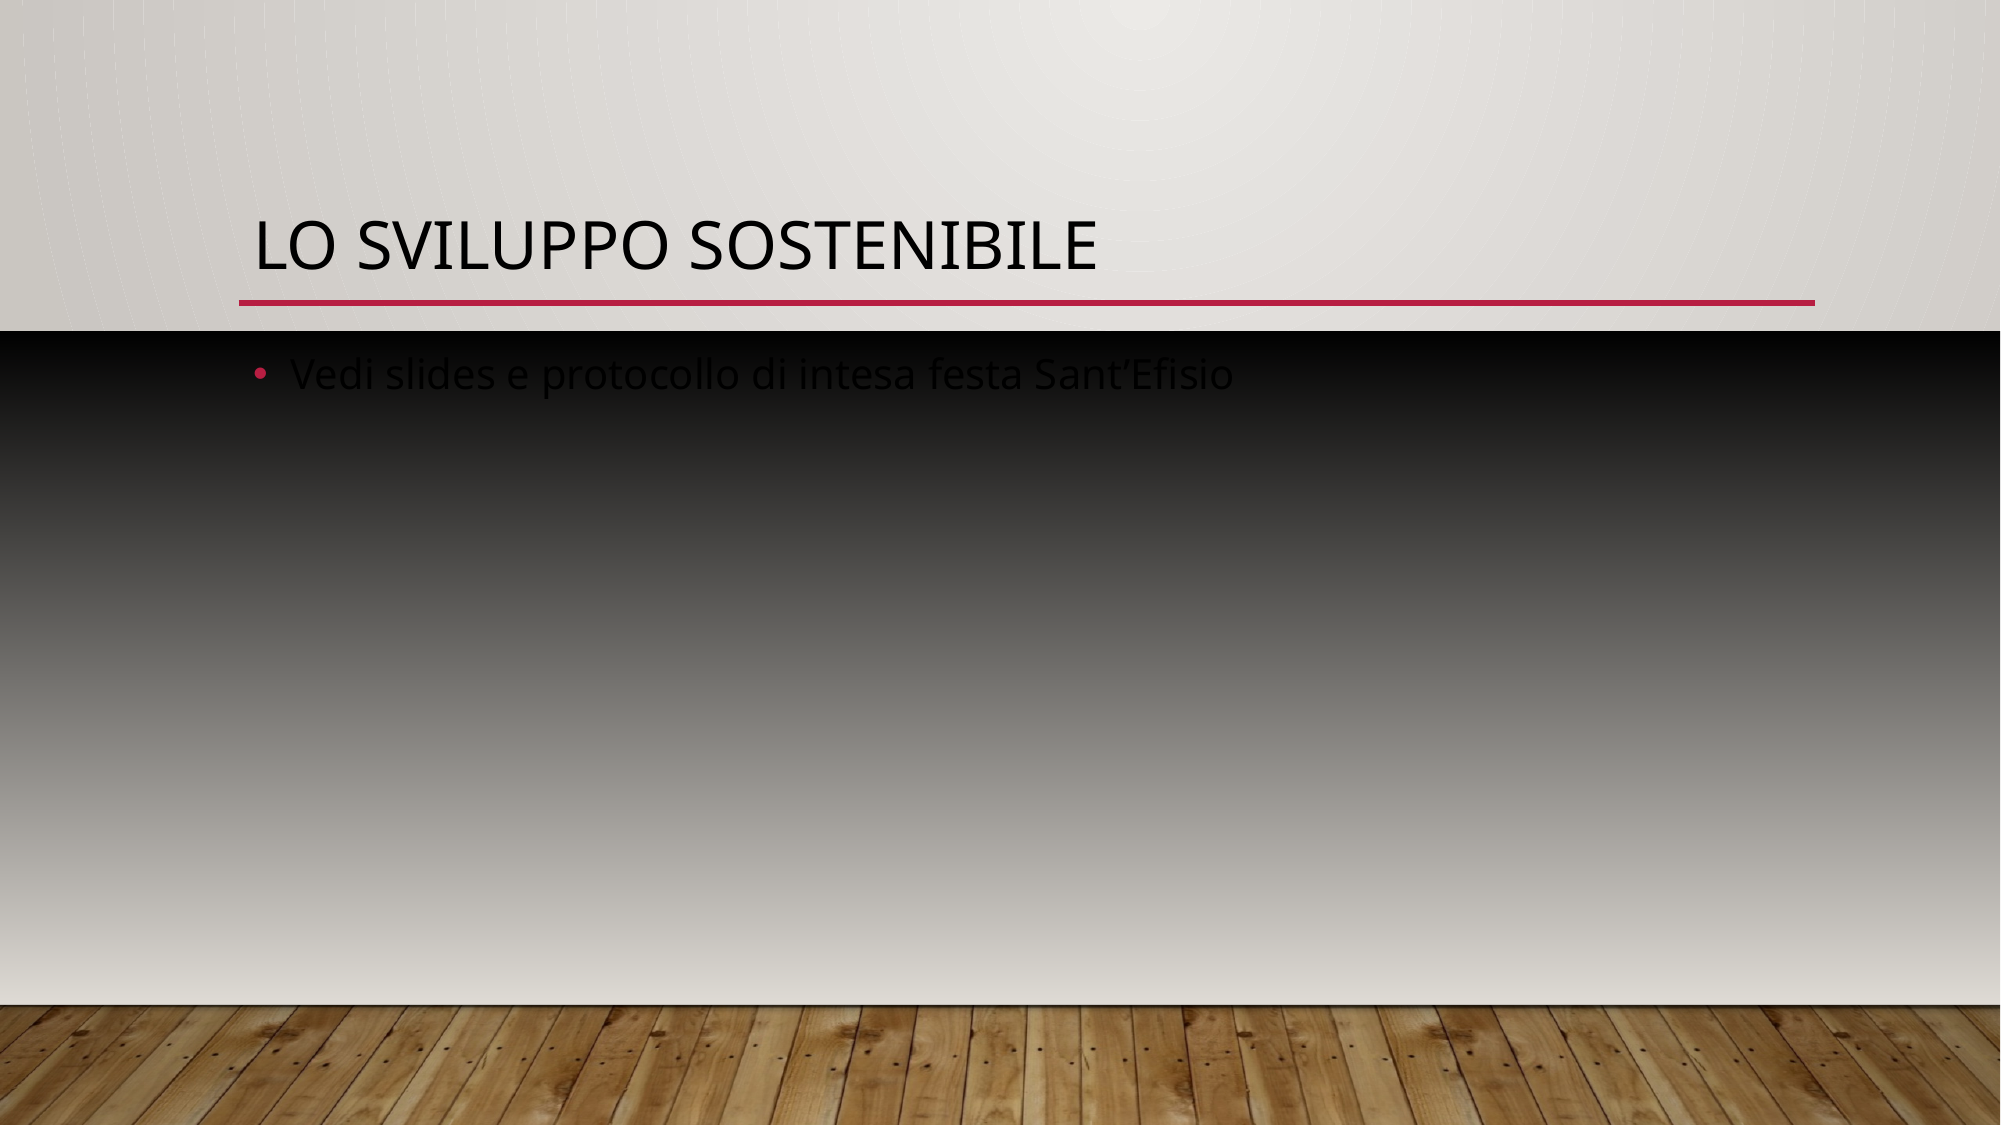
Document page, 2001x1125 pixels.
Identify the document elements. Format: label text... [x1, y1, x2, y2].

list Vedi slides e protocollo di intesa festa Sant’Efisio [238, 330, 1814, 897]
title Lo sviluppo sostenibile [238, 131, 1814, 305]
